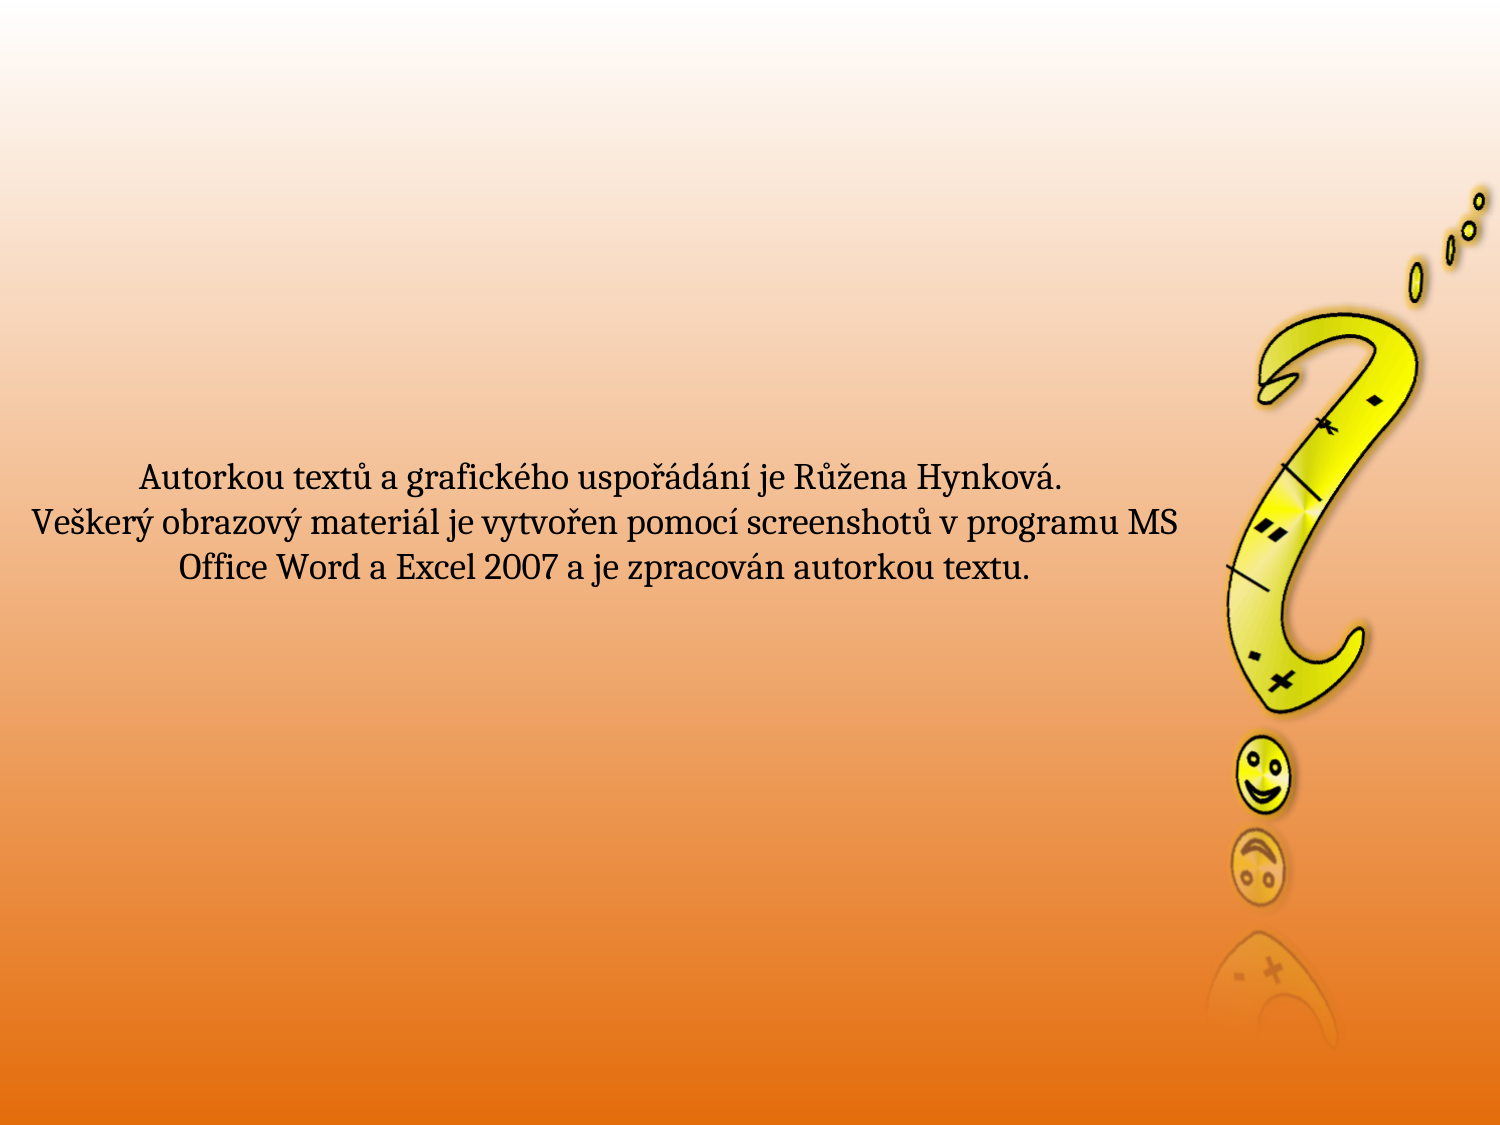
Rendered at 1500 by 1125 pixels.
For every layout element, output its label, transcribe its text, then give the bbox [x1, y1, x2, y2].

picture [1171, 160, 1500, 1125]
text_box Autorkou textů a grafického uspořádání je Růžena Hynková. Veškerý obrazový materiál je vytvořen pomocí screenshotů v programu MS Office Word a Excel 2007 a je zpracován autorkou textu. [0, 444, 1211, 595]
